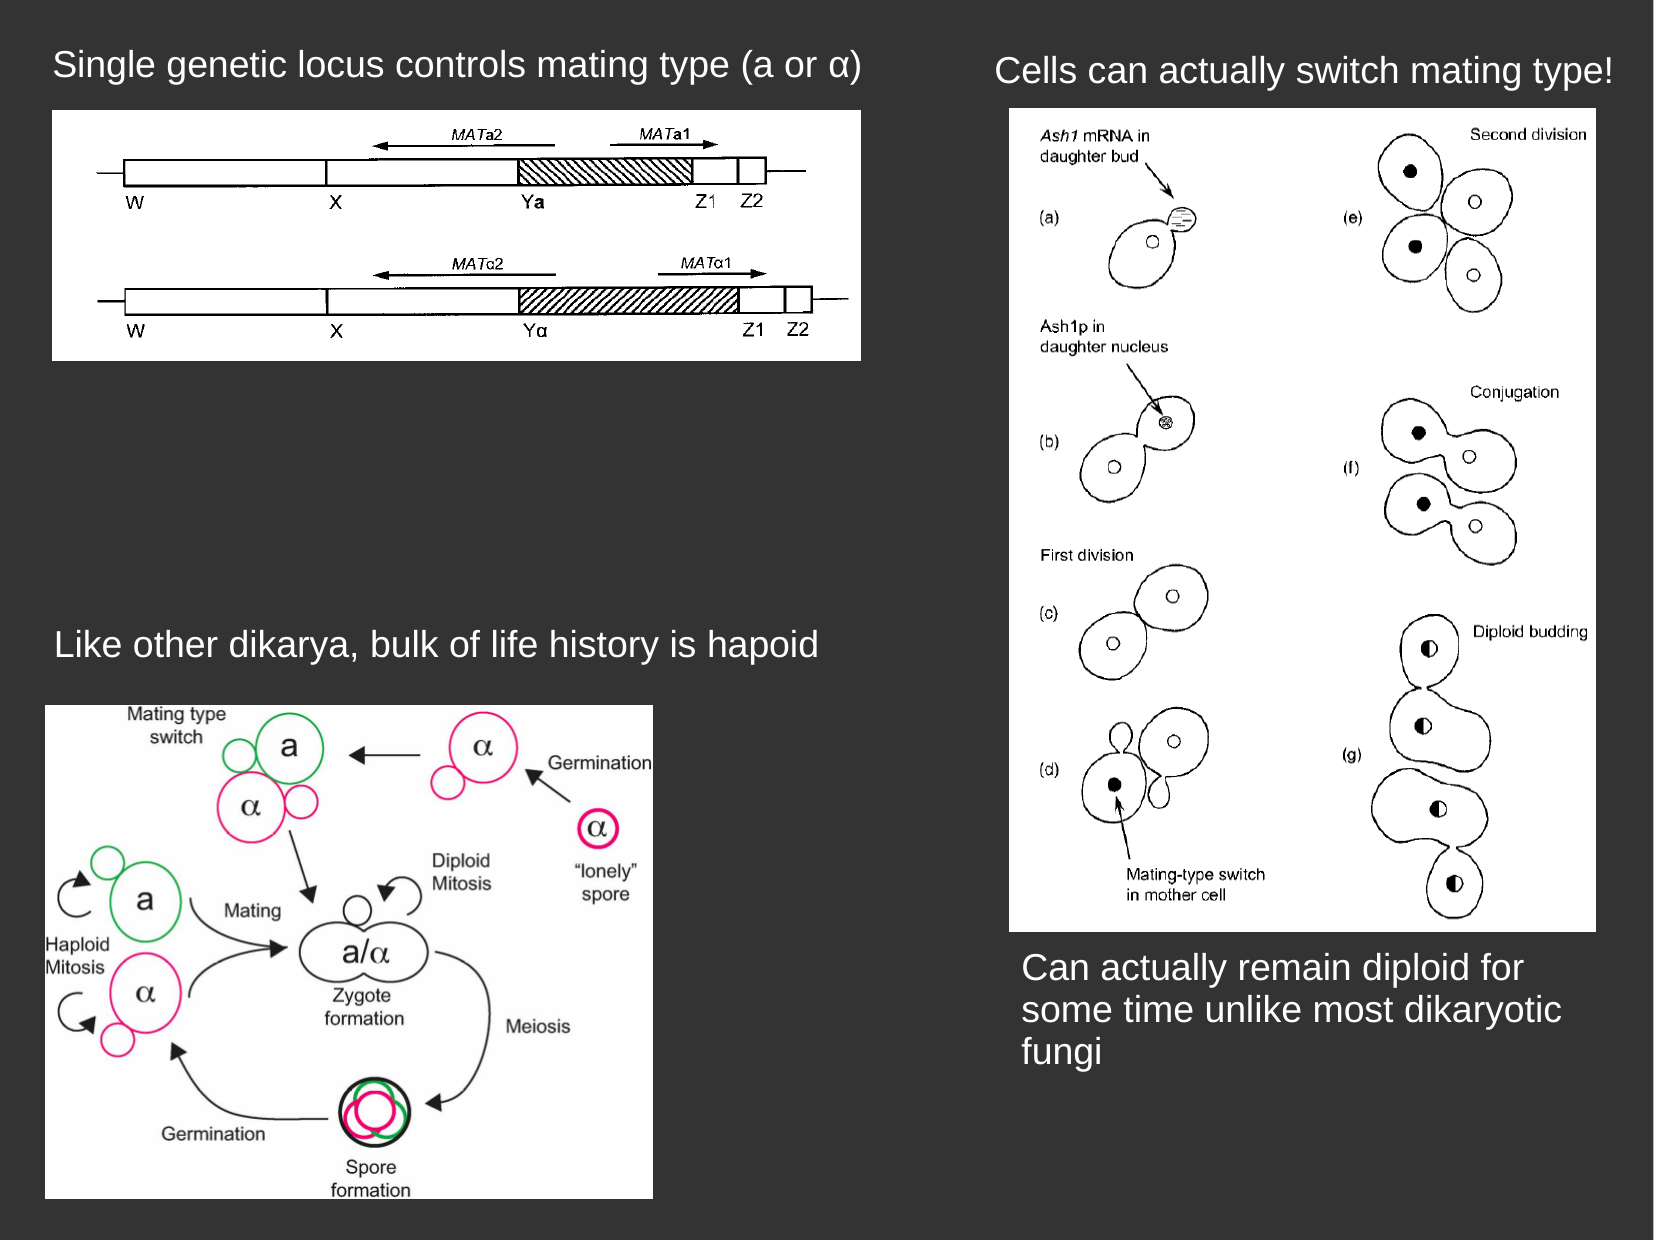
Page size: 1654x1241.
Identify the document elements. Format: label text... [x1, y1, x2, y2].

text_box Like other dikarya, bulk of life history is hapoid [39, 616, 953, 673]
picture [1009, 108, 1596, 932]
text_box Cells can actually switch mating type! [979, 42, 1638, 141]
text_box Single genetic locus controls mating type (a or α) [37, 36, 1602, 93]
picture [45, 705, 653, 1199]
picture [52, 110, 861, 361]
text_box Can actually remain diploid for some time unlike most dikaryotic fungi [1006, 939, 1604, 1080]
